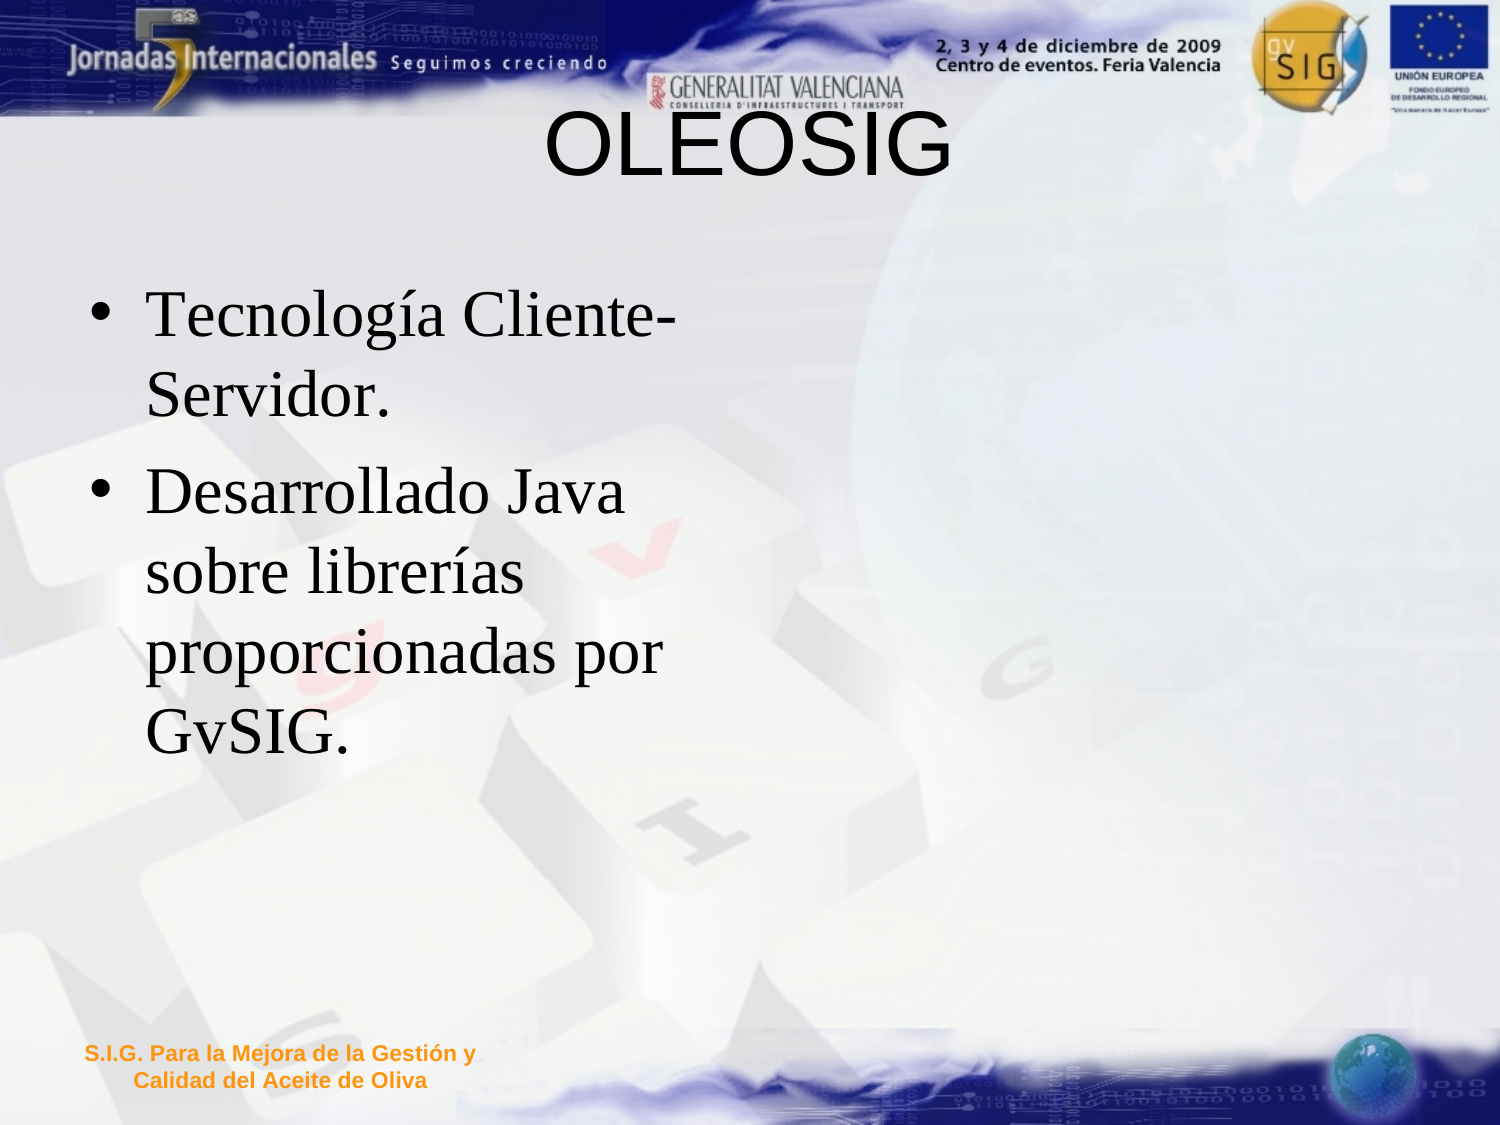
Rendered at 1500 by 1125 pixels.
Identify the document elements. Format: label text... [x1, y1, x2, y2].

title S.I.G. Para la Mejora de la Gestión y Calidad del Aceite de Oliva [59, 1003, 502, 1125]
picture [0, 0, 1500, 1125]
list Tecnología Cliente-Servidor. Desarrollado Java sobre librerías proporcionadas por GvSIG. [75, 262, 738, 1065]
title OLEOSIG [75, 21, 1425, 257]
